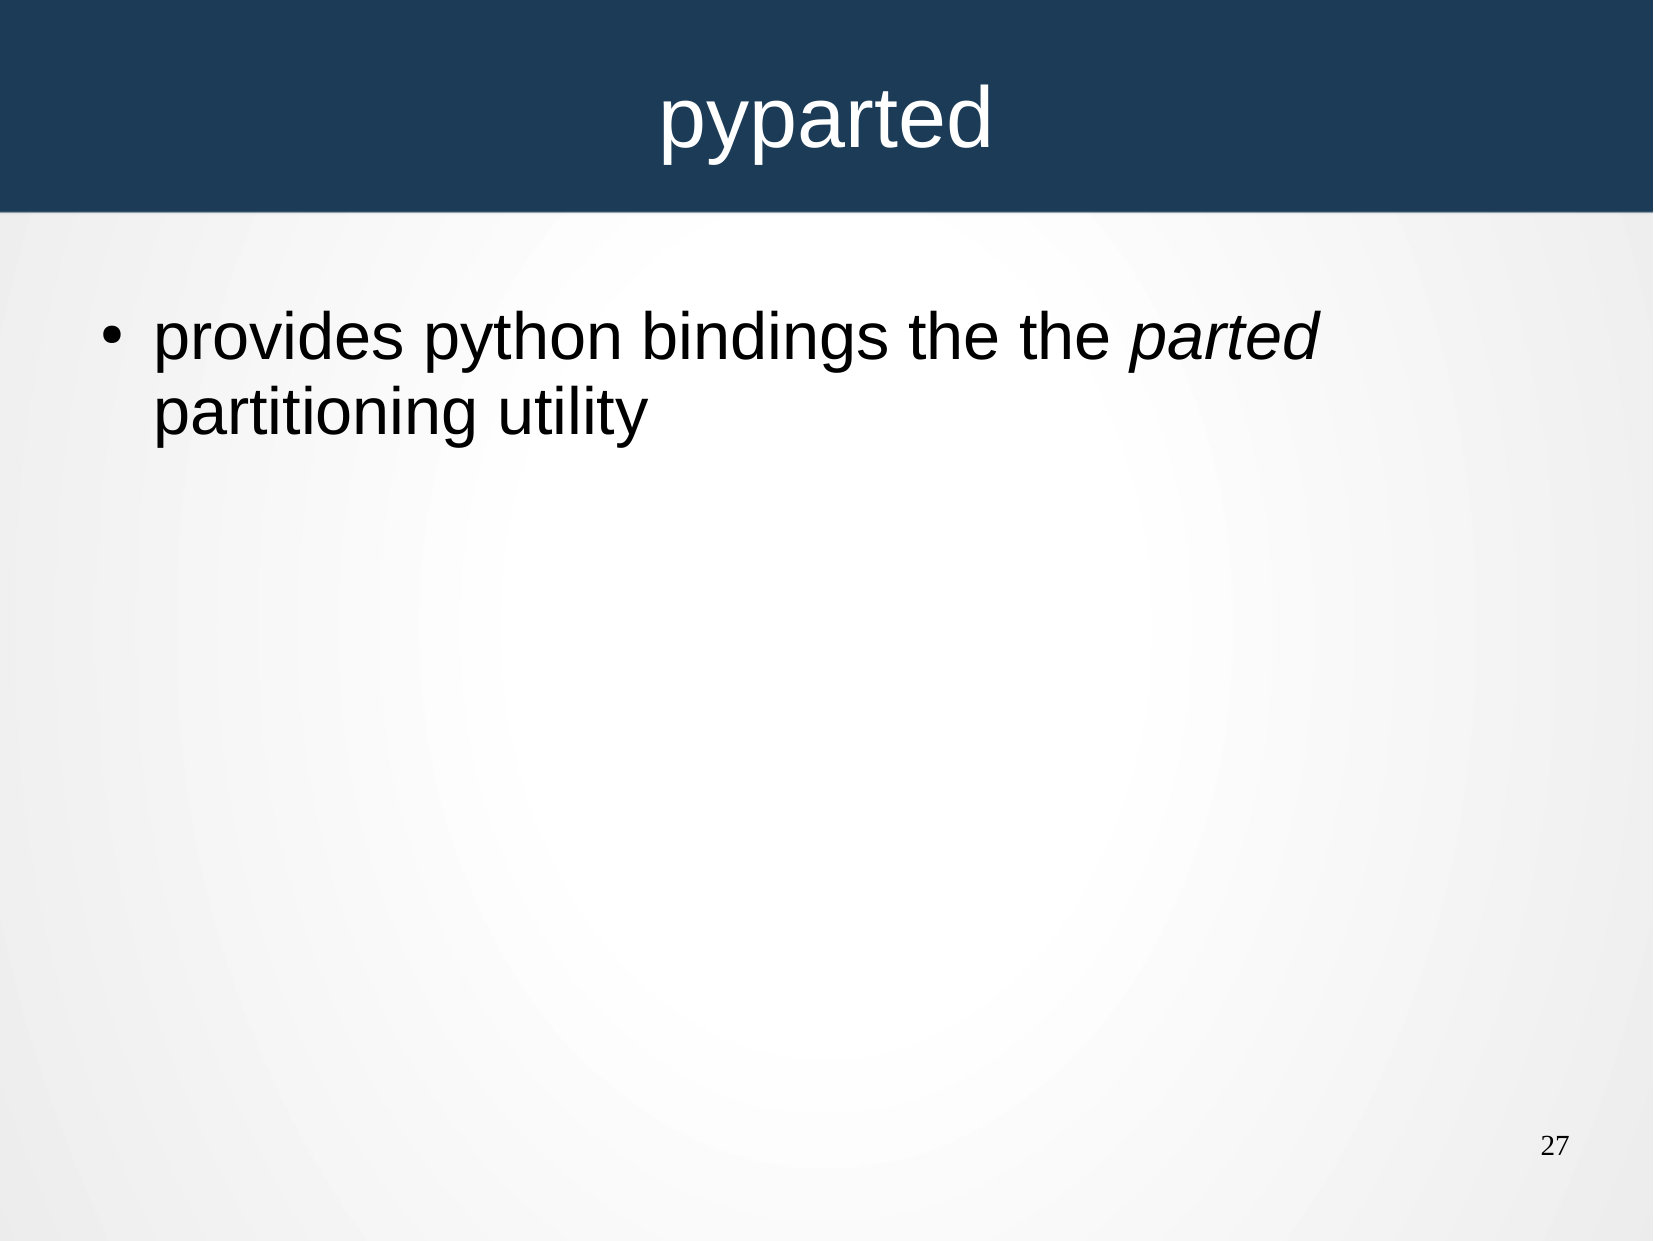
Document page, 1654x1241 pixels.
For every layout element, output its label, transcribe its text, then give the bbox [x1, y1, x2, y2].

title pyparted [82, 47, 1571, 189]
picture [0, 0, 1653, 1241]
list provides python bindings the the parted partitioning utility [82, 299, 1571, 1019]
